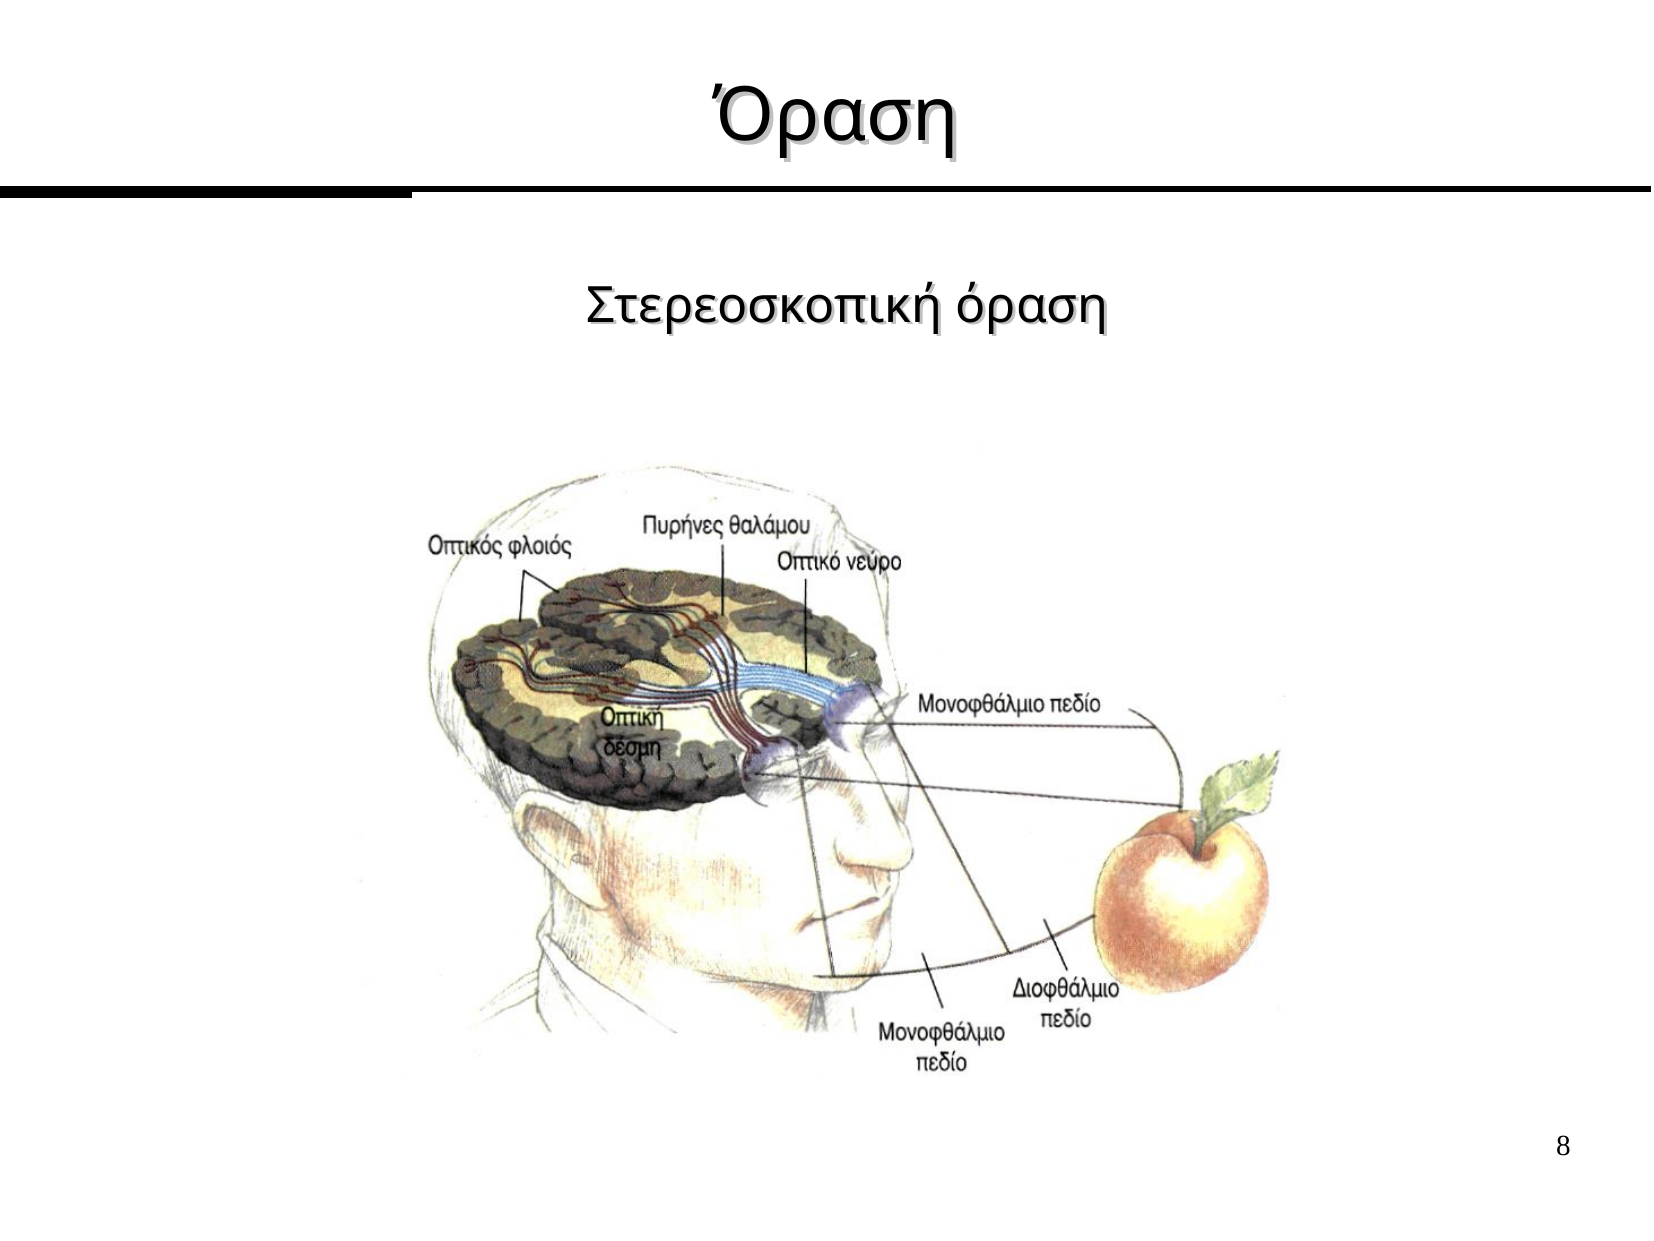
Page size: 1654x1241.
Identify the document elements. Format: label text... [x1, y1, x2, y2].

text_box Όραση [697, 52, 956, 158]
picture [354, 442, 1300, 1085]
text_box Στερεοσκοπική όραση [571, 261, 1082, 337]
